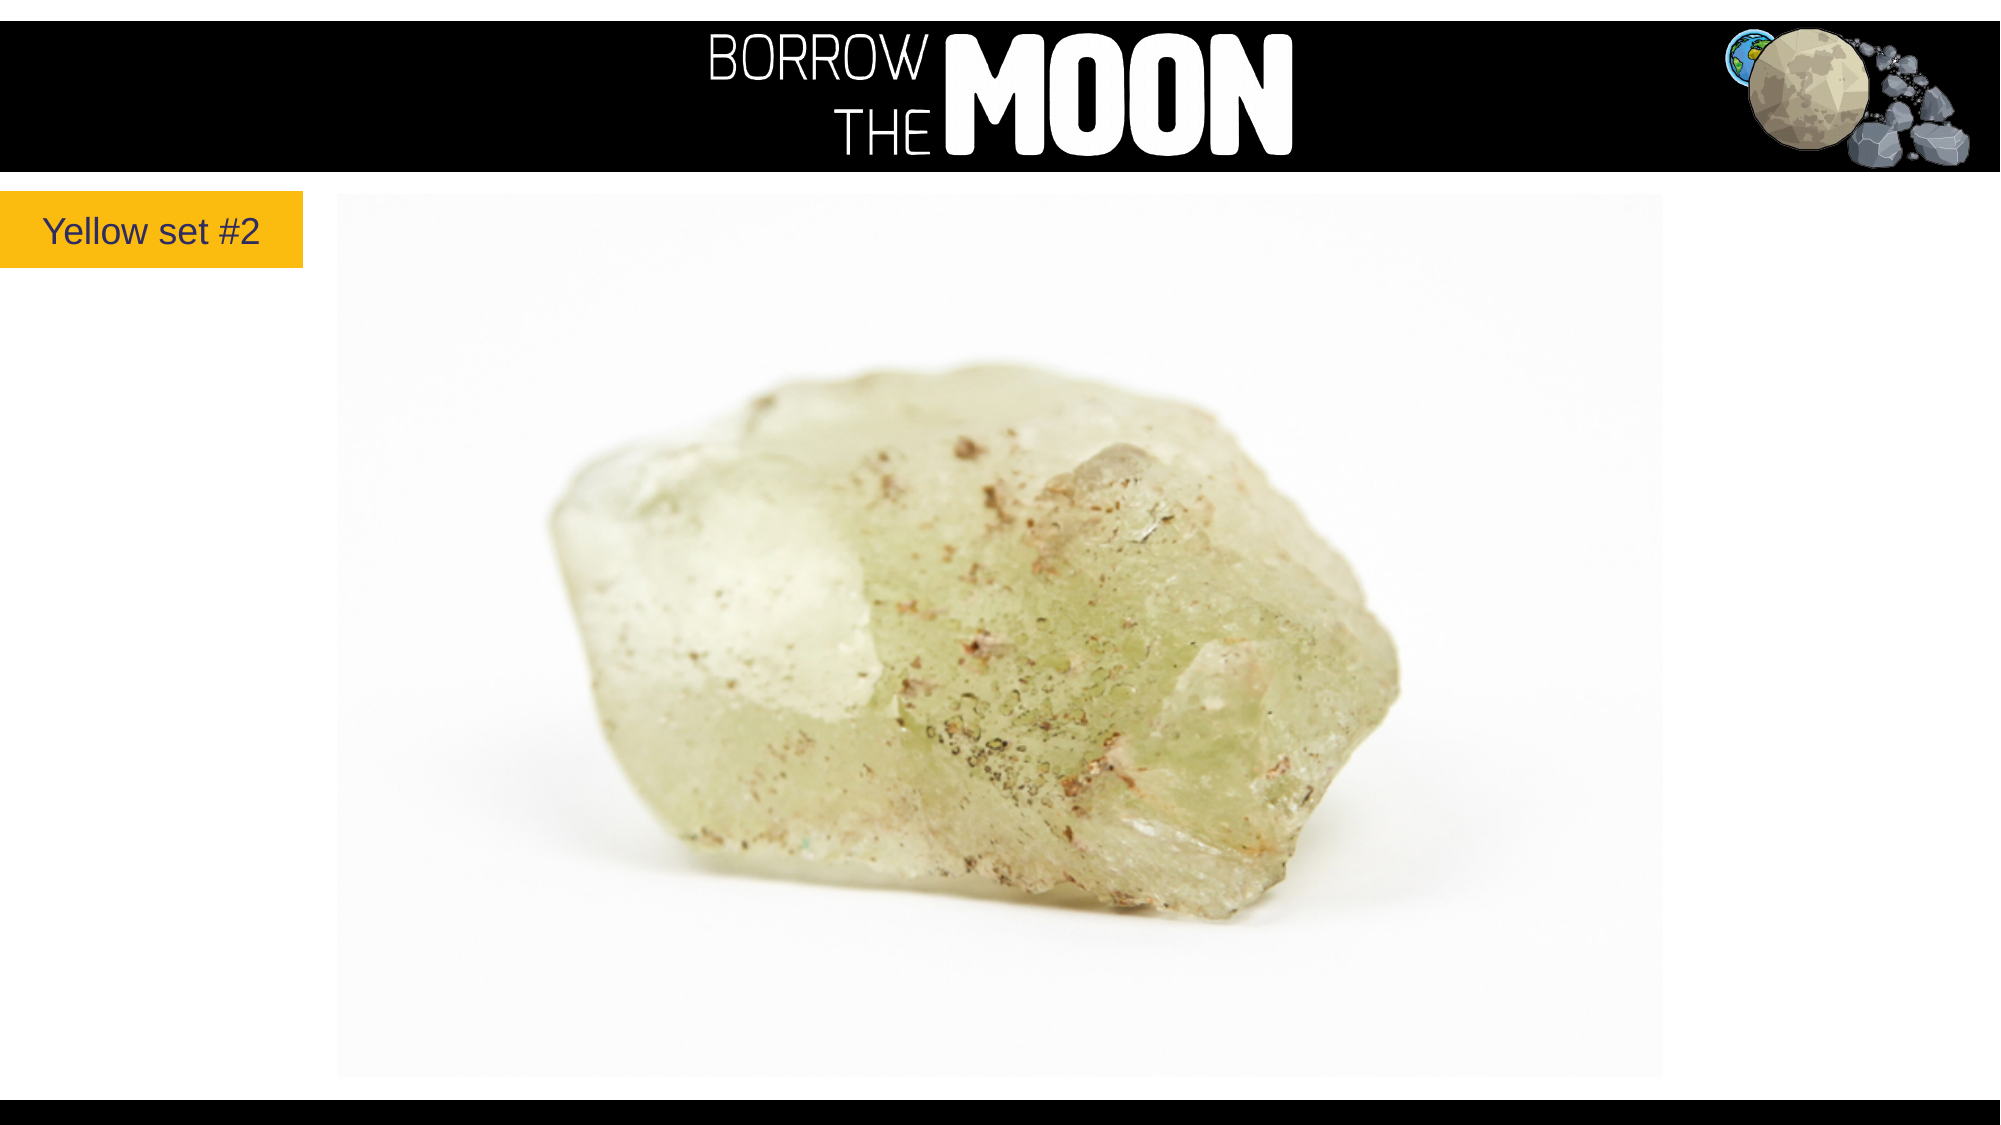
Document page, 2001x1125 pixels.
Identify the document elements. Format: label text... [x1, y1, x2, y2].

text_box Yellow set #2 [0, 191, 303, 268]
picture [337, 194, 1663, 1077]
